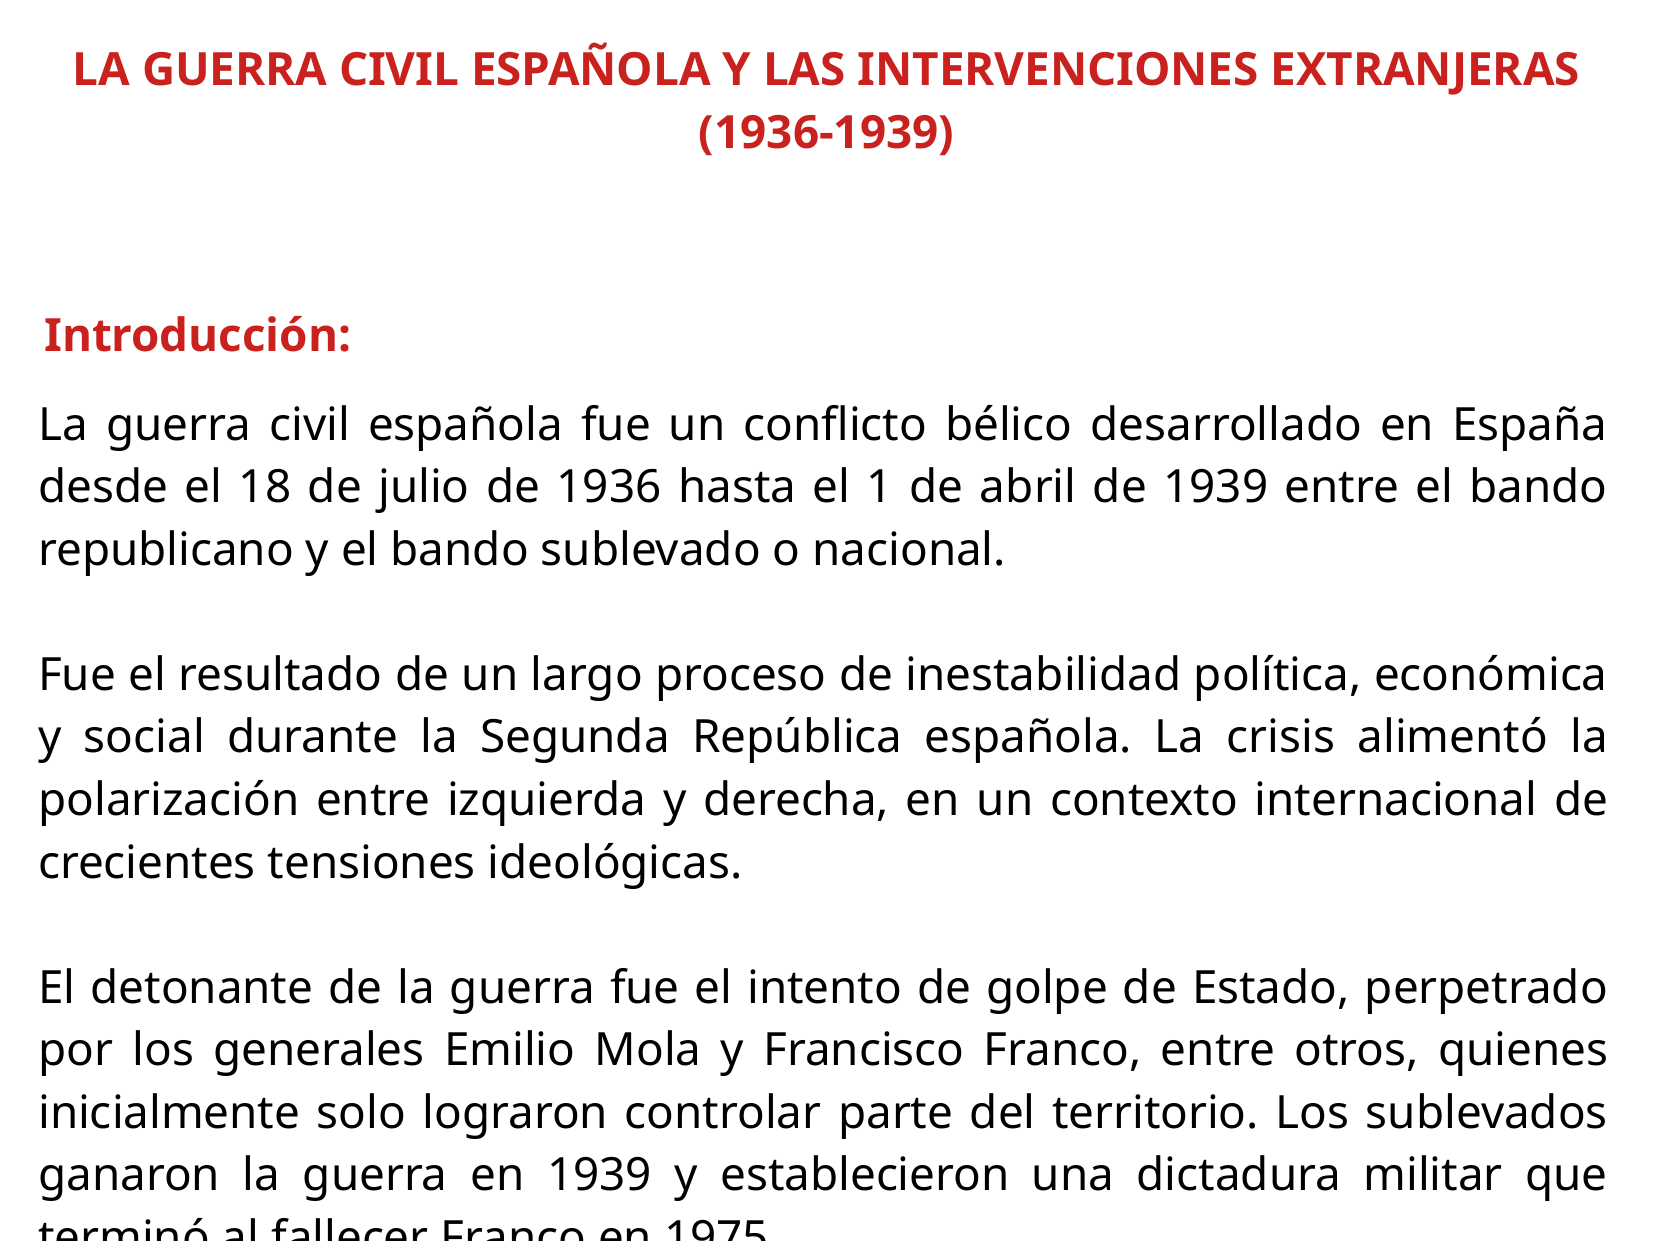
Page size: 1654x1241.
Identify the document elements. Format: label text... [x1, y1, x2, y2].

text_box La Guerra Civil Española y las intervenciones extranjeras (1936-1939) [0, 29, 1654, 148]
text_box Introducción: [29, 295, 473, 362]
text_box La guerra civil española fue un conflicto bélico desarrollado en España desde el 18 de julio de 1936 hasta el 1 de abril de 1939 entre el bando republicano y el bando sublevado o nacional. Fue el resultado de un largo proceso de inestabilidad política, económica y social durante la Segunda República española. La crisis alimentó la polarización entre izquierda y derecha, en un contexto internacional de crecientes tensiones ideológicas. El detonante de la guerra fue el intento de golpe de Estado, perpetrado por los generales Emilio Mola y Francisco Franco, entre otros, quienes inicialmente solo lograron controlar parte del territorio. Los sublevados ganaron la guerra en 1939 y establecieron una dictadura militar que terminó al fallecer Franco en 1975. [23, 383, 1625, 1120]
